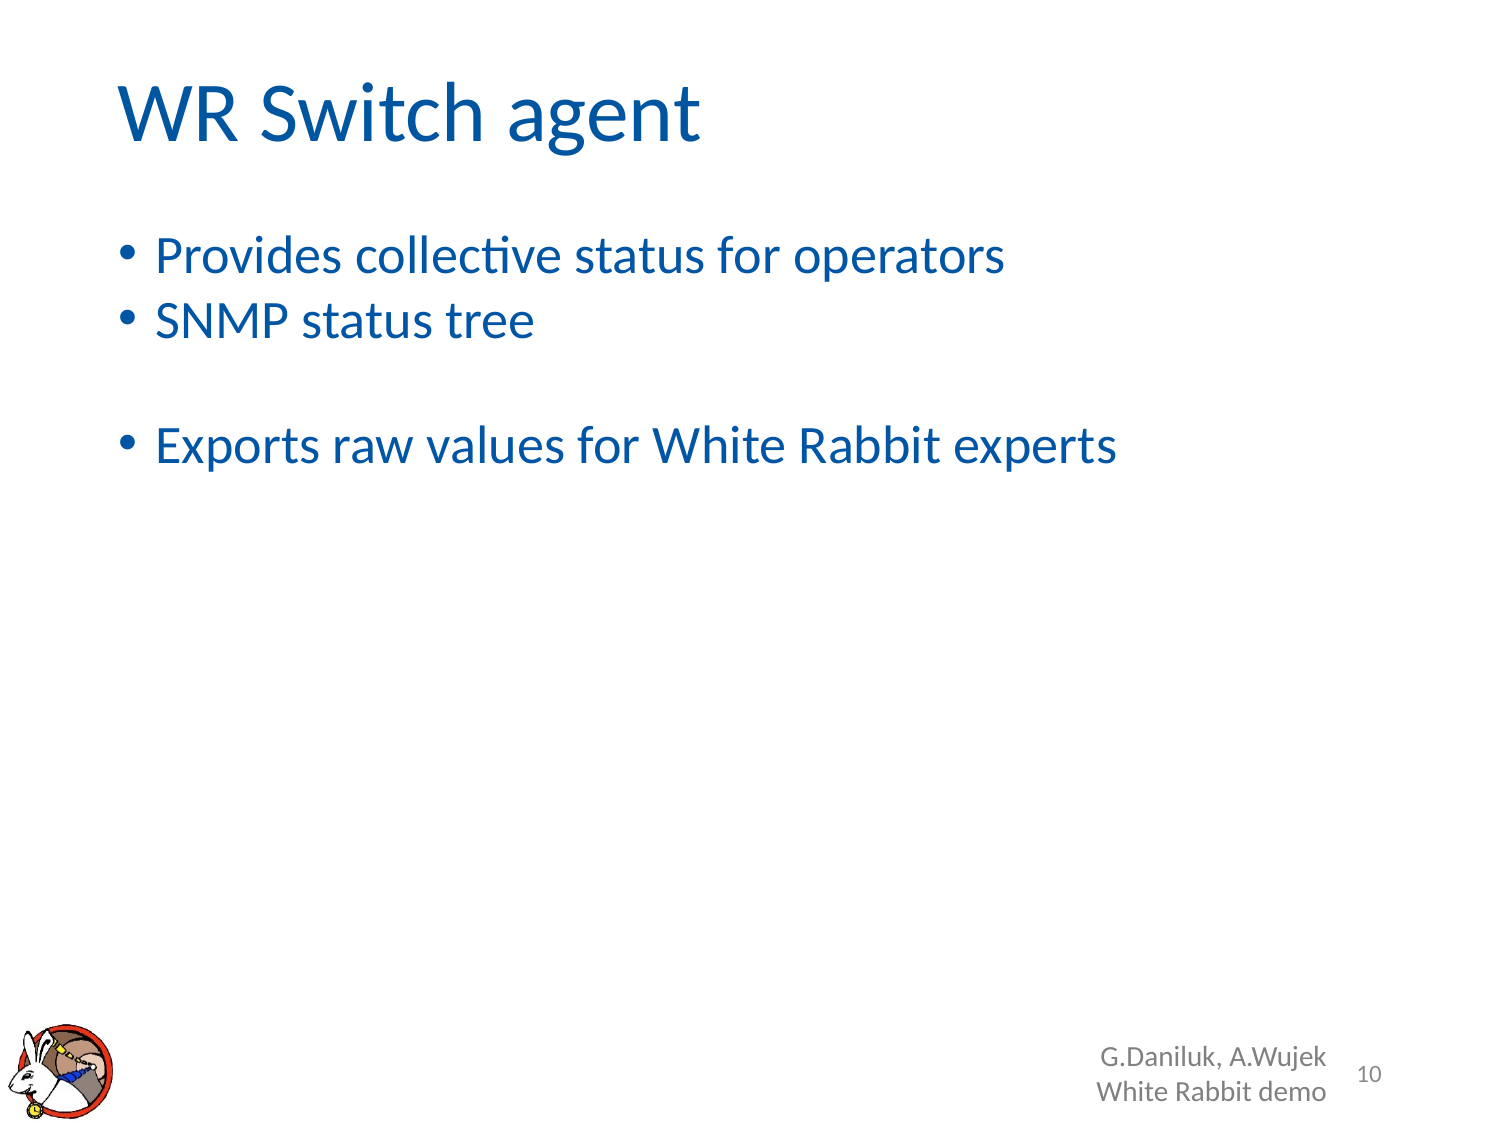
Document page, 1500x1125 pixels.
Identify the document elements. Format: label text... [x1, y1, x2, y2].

text_box Provides collective status for operators SNMP status tree Exports raw values for White Rabbit experts [103, 211, 1397, 1013]
text_box WR Switch agent [103, 59, 1397, 169]
picture [7, 1024, 113, 1121]
